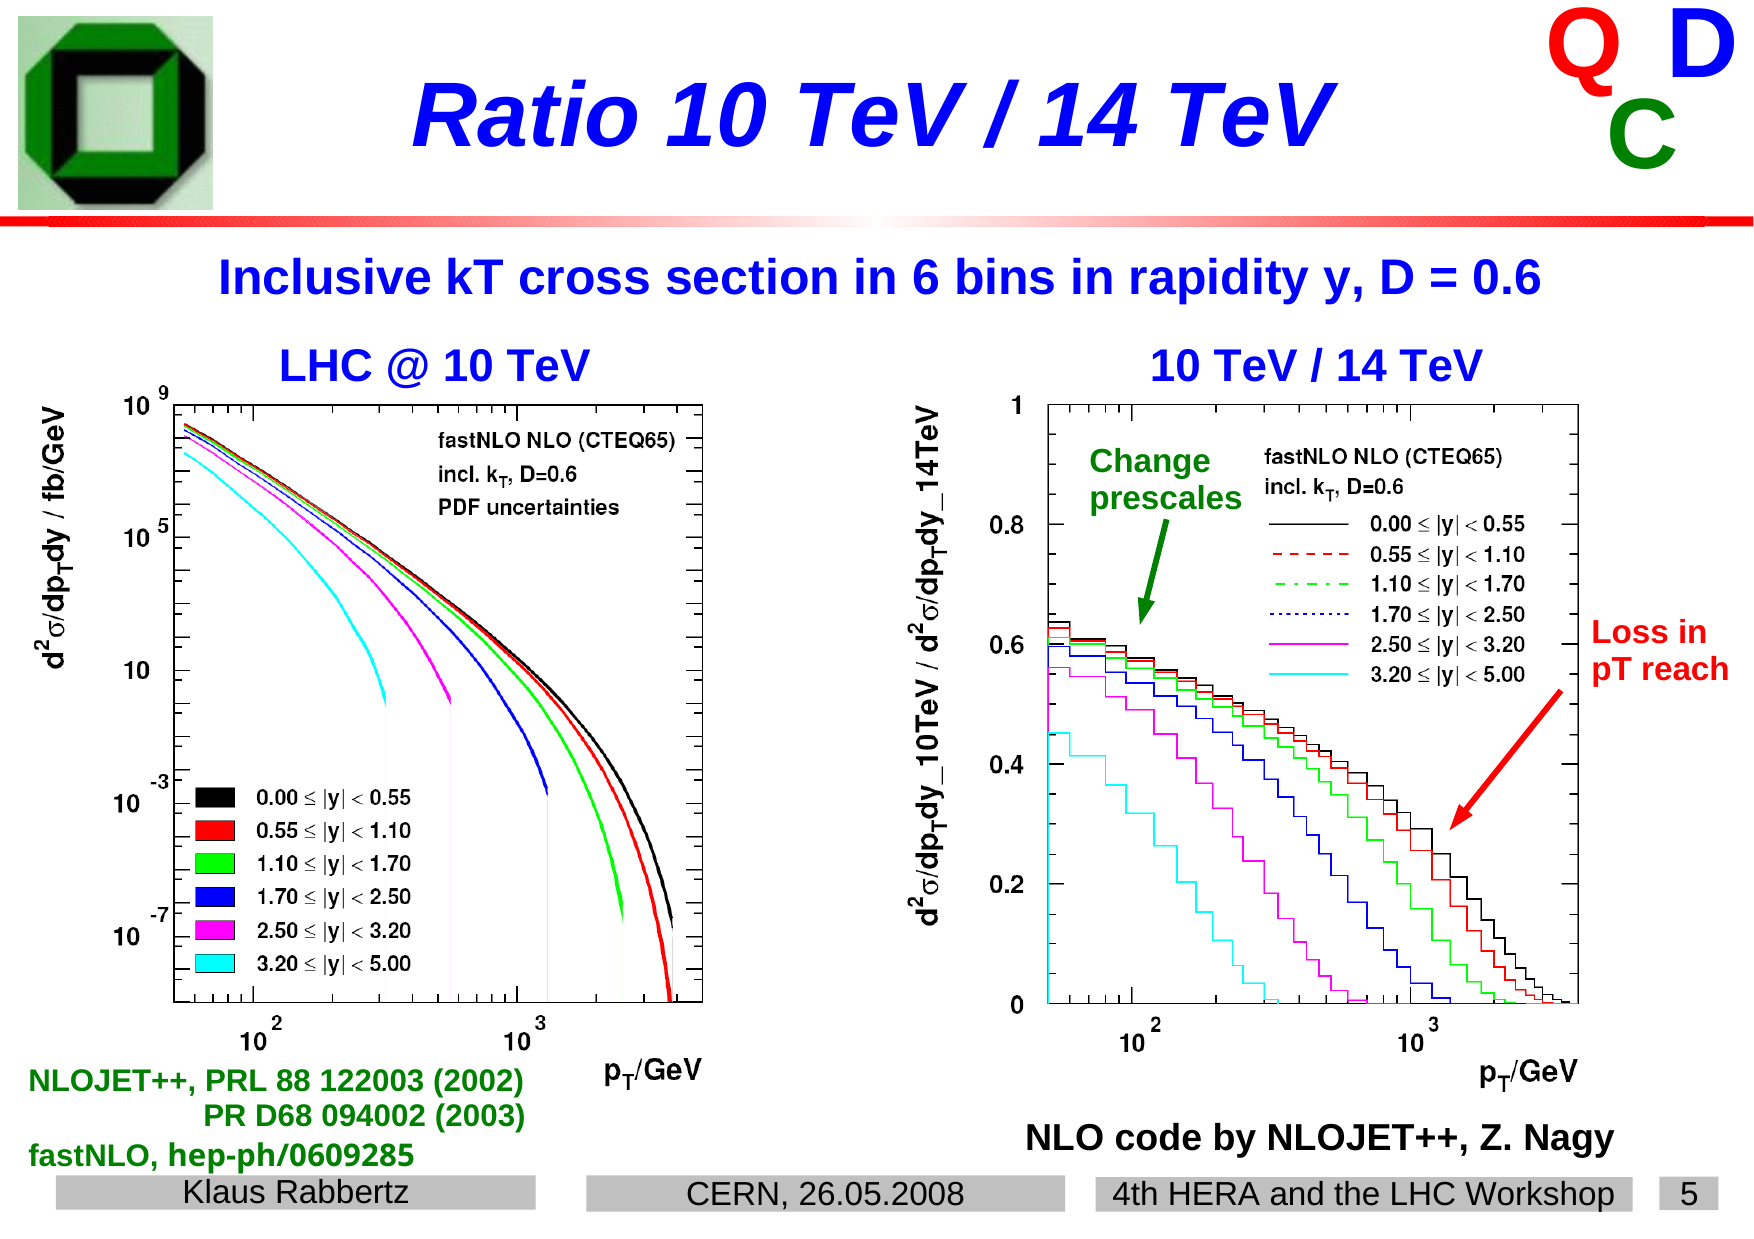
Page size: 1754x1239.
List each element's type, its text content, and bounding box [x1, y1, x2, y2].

text_box 10 TeV / 14 TeV [1138, 327, 1490, 383]
picture [18, 16, 213, 210]
picture [31, 382, 729, 1096]
text_box Loss in pT reach [1579, 601, 1742, 700]
text_box NLO code by NLOJET++, Z. Nagy [1013, 1104, 1627, 1171]
text_box NLOJET++, PRL 88 122003 (2002) PR D68 094002 (2003) fastNLO, hep-ph/0609285 [16, 1051, 526, 1180]
text_box Inclusive kT cross section in 6 bins in rapidity y, D = 0.6 [206, 237, 1524, 318]
picture [904, 383, 1608, 1097]
title Ratio 10 TeV / 14 TeV [220, 16, 1525, 213]
text_box Change prescales [1077, 430, 1255, 529]
text_box LHC @ 10 TeV [267, 327, 597, 403]
